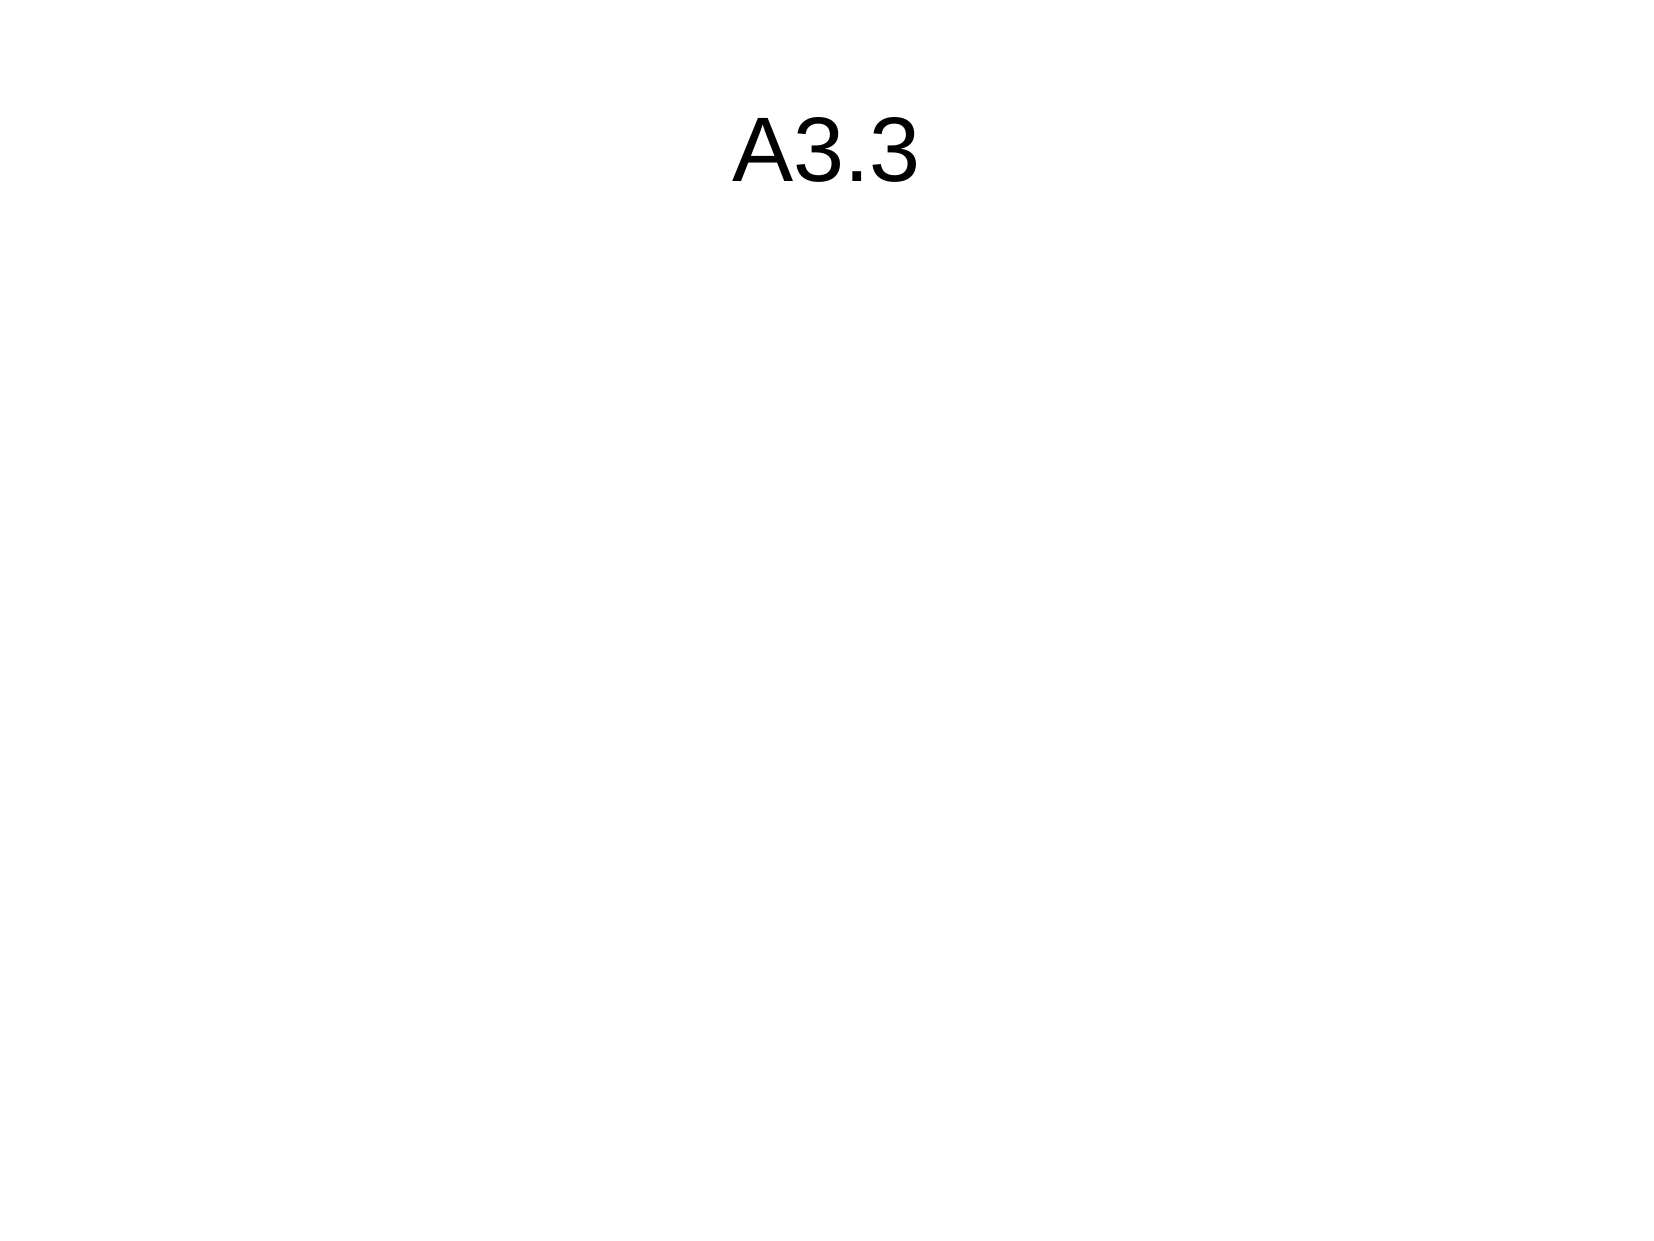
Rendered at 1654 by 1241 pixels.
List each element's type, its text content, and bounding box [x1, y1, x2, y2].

title A3.3 [82, 56, 1571, 250]
